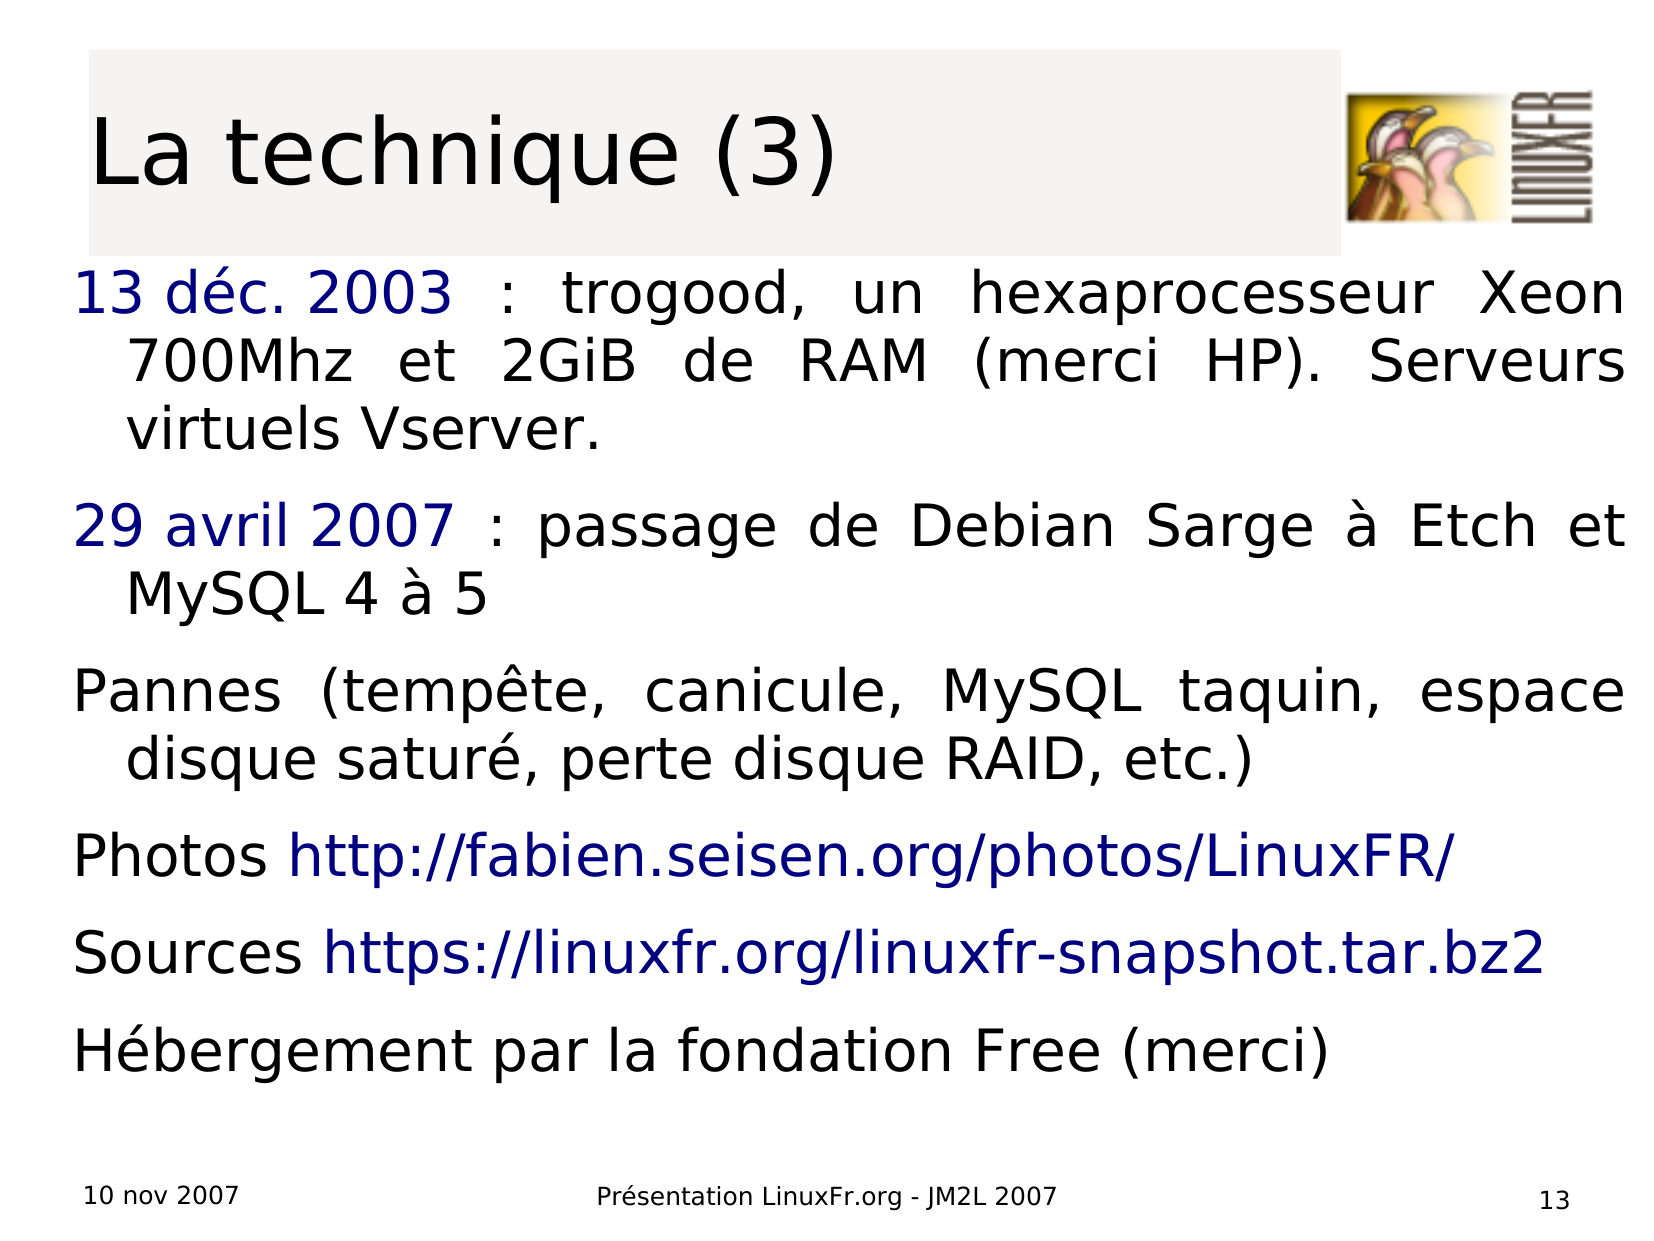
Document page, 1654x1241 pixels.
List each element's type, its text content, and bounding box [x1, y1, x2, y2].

text_box 4665 [213, 495, 266, 525]
list 13 déc. 2003 : trogood, un hexaprocesseur Xeon 700Mhz et 2GiB de RAM (merci HP). Serveurs virtuels Vserver. 29 avril 2007 : passage de Debian Sarge à Etch et MySQL 4 à 5 Pannes (tempête, canicule, MySQL taquin, espace disque saturé, perte disque RAID, etc.) Photos http://fabien.seisen.org/photos/LinuxFR/ Sources https://linuxfr.org/linuxfr-snapshot.tar.bz2 Hébergement par la fondation Free (merci) [54, 259, 1628, 1103]
picture [1342, 88, 1601, 229]
title La technique (3) [88, 49, 1342, 257]
